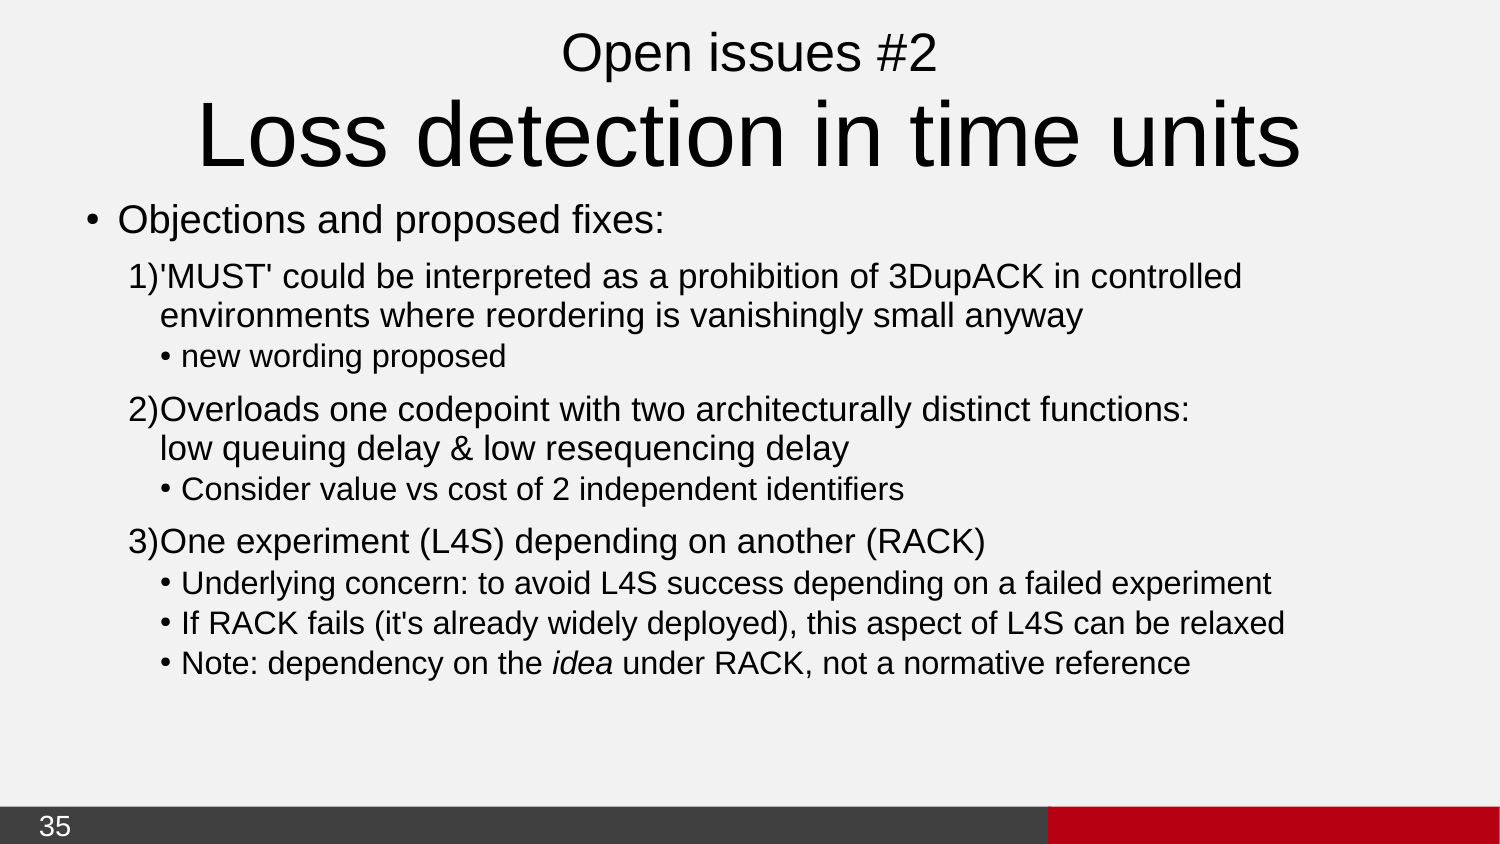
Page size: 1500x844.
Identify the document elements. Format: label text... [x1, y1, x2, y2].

list Objections and proposed fixes: 'MUST' could be interpreted as a prohibition of 3DupACK in controlled environments where reordering is vanishingly small anyway new wording proposed Overloads one codepoint with two architecturally distinct functions: low queuing delay & low resequencing delay Consider value vs cost of 2 independent identifiers One experiment (L4S) depending on another (RACK) Underlying concern: to avoid L4S success depending on a failed experiment If RACK fails (it's already widely deployed), this aspect of L4S can be relaxed Note: dependency on the idea under RACK, not a normative reference [75, 197, 1425, 687]
title Open issues #2 Loss detection in time units [75, 22, 1425, 186]
